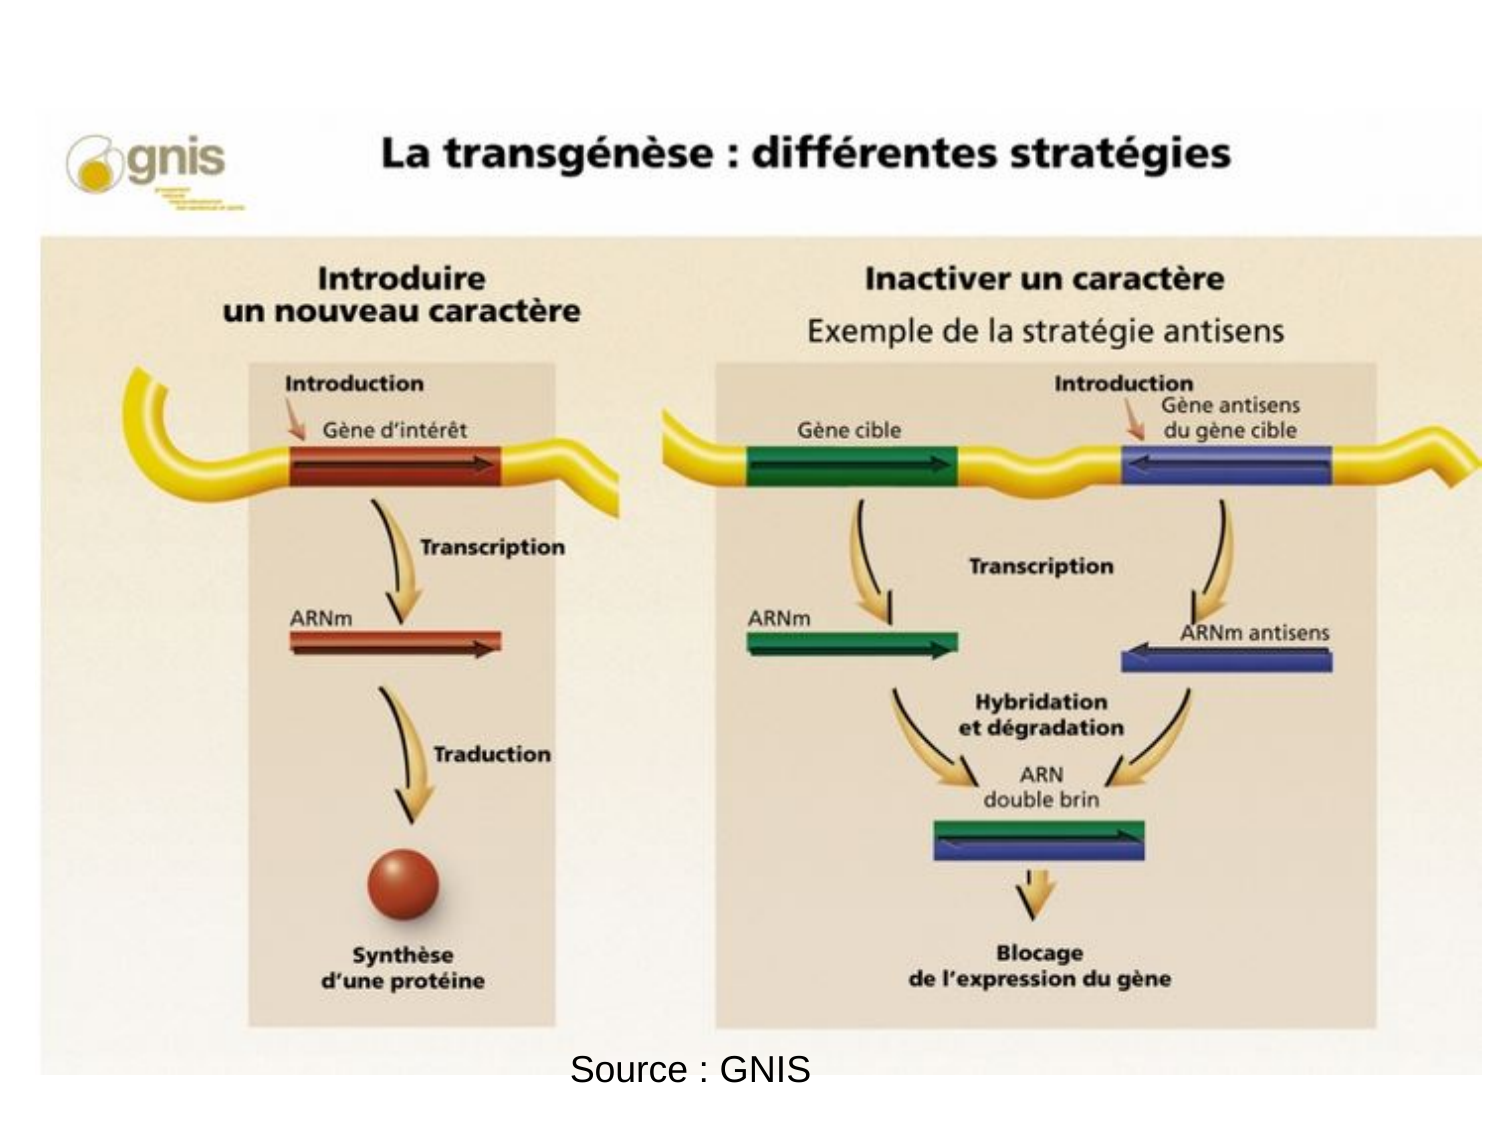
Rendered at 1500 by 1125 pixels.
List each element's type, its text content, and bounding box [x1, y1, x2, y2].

picture [35, 100, 1482, 1075]
text_box Source : GNIS [555, 1041, 910, 1099]
